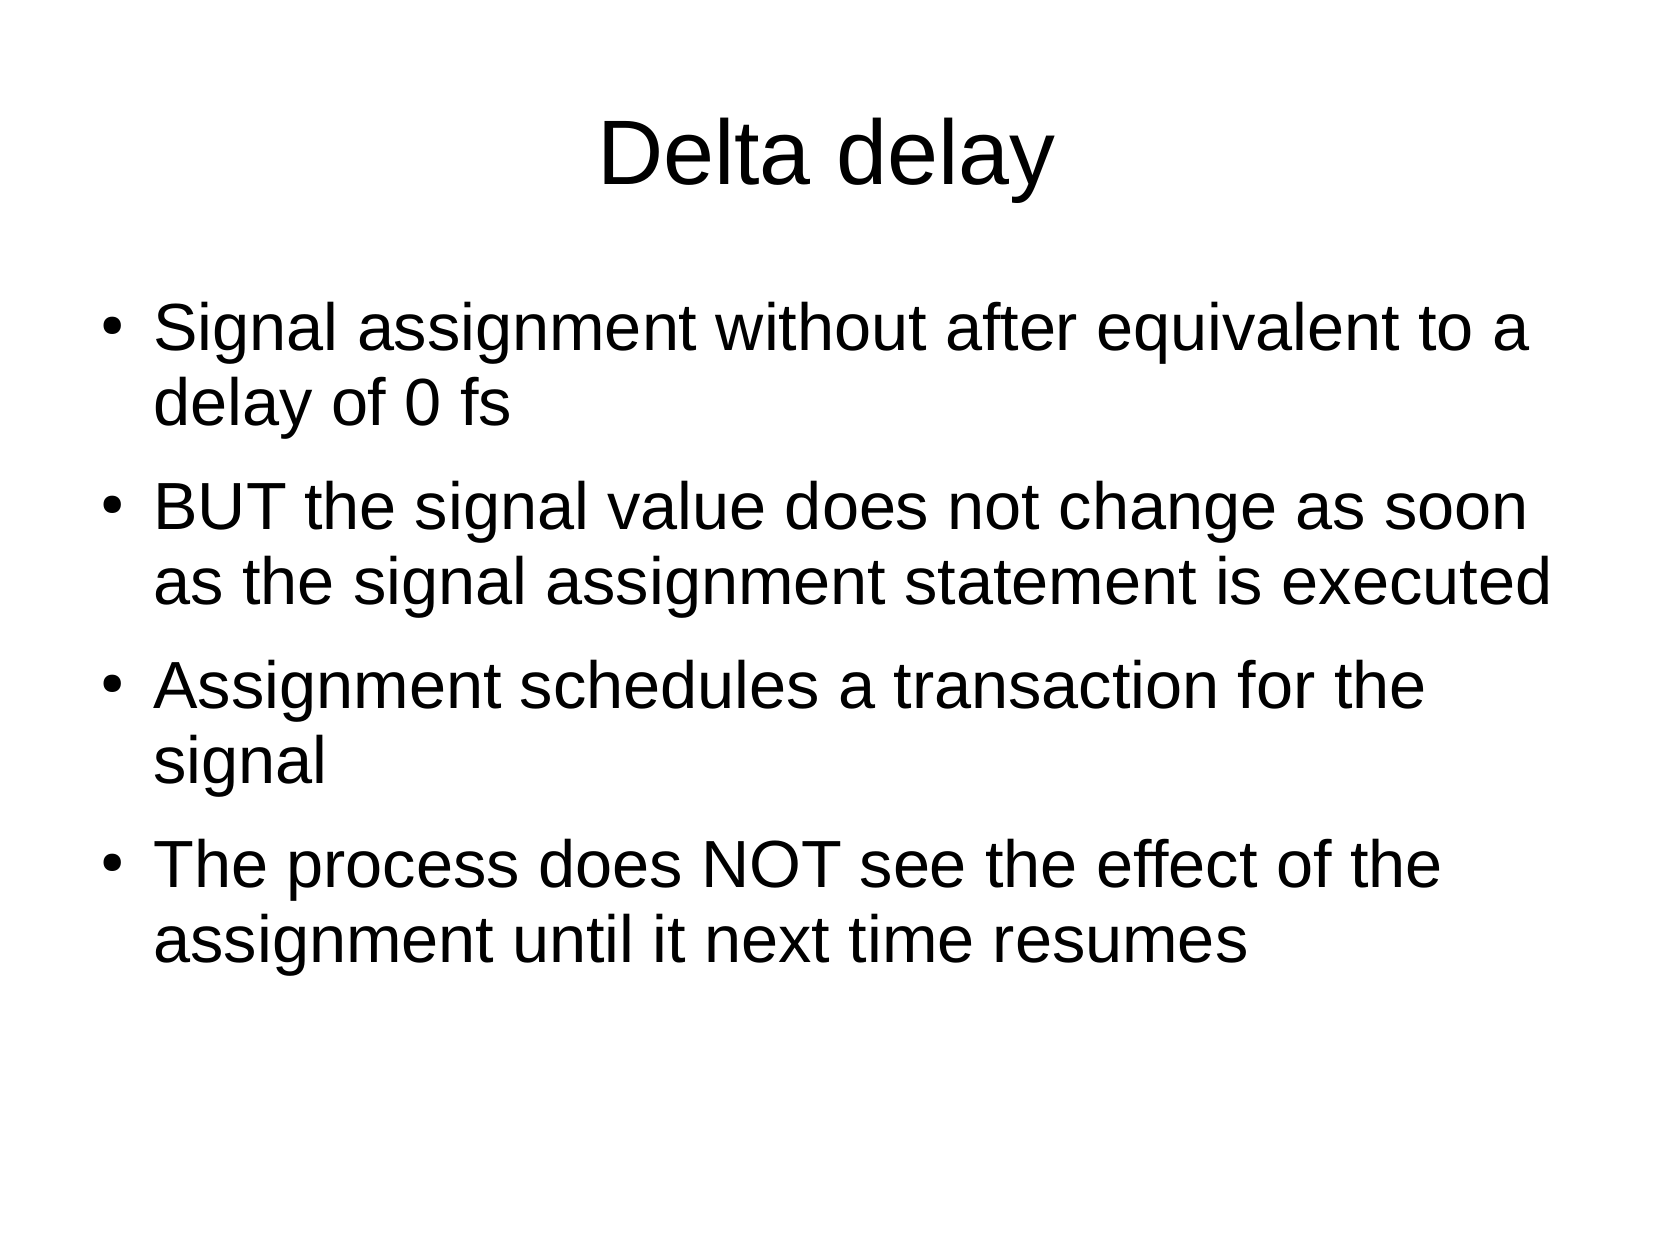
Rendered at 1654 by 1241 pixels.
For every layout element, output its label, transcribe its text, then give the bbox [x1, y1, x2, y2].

list Signal assignment without after equivalent to a delay of 0 fs BUT the signal value does not change as soon as the signal assignment statement is executed Assignment schedules a transaction for the signal The process does NOT see the effect of the assignment until it next time resumes [82, 290, 1571, 1010]
title Delta delay [82, 49, 1571, 257]
